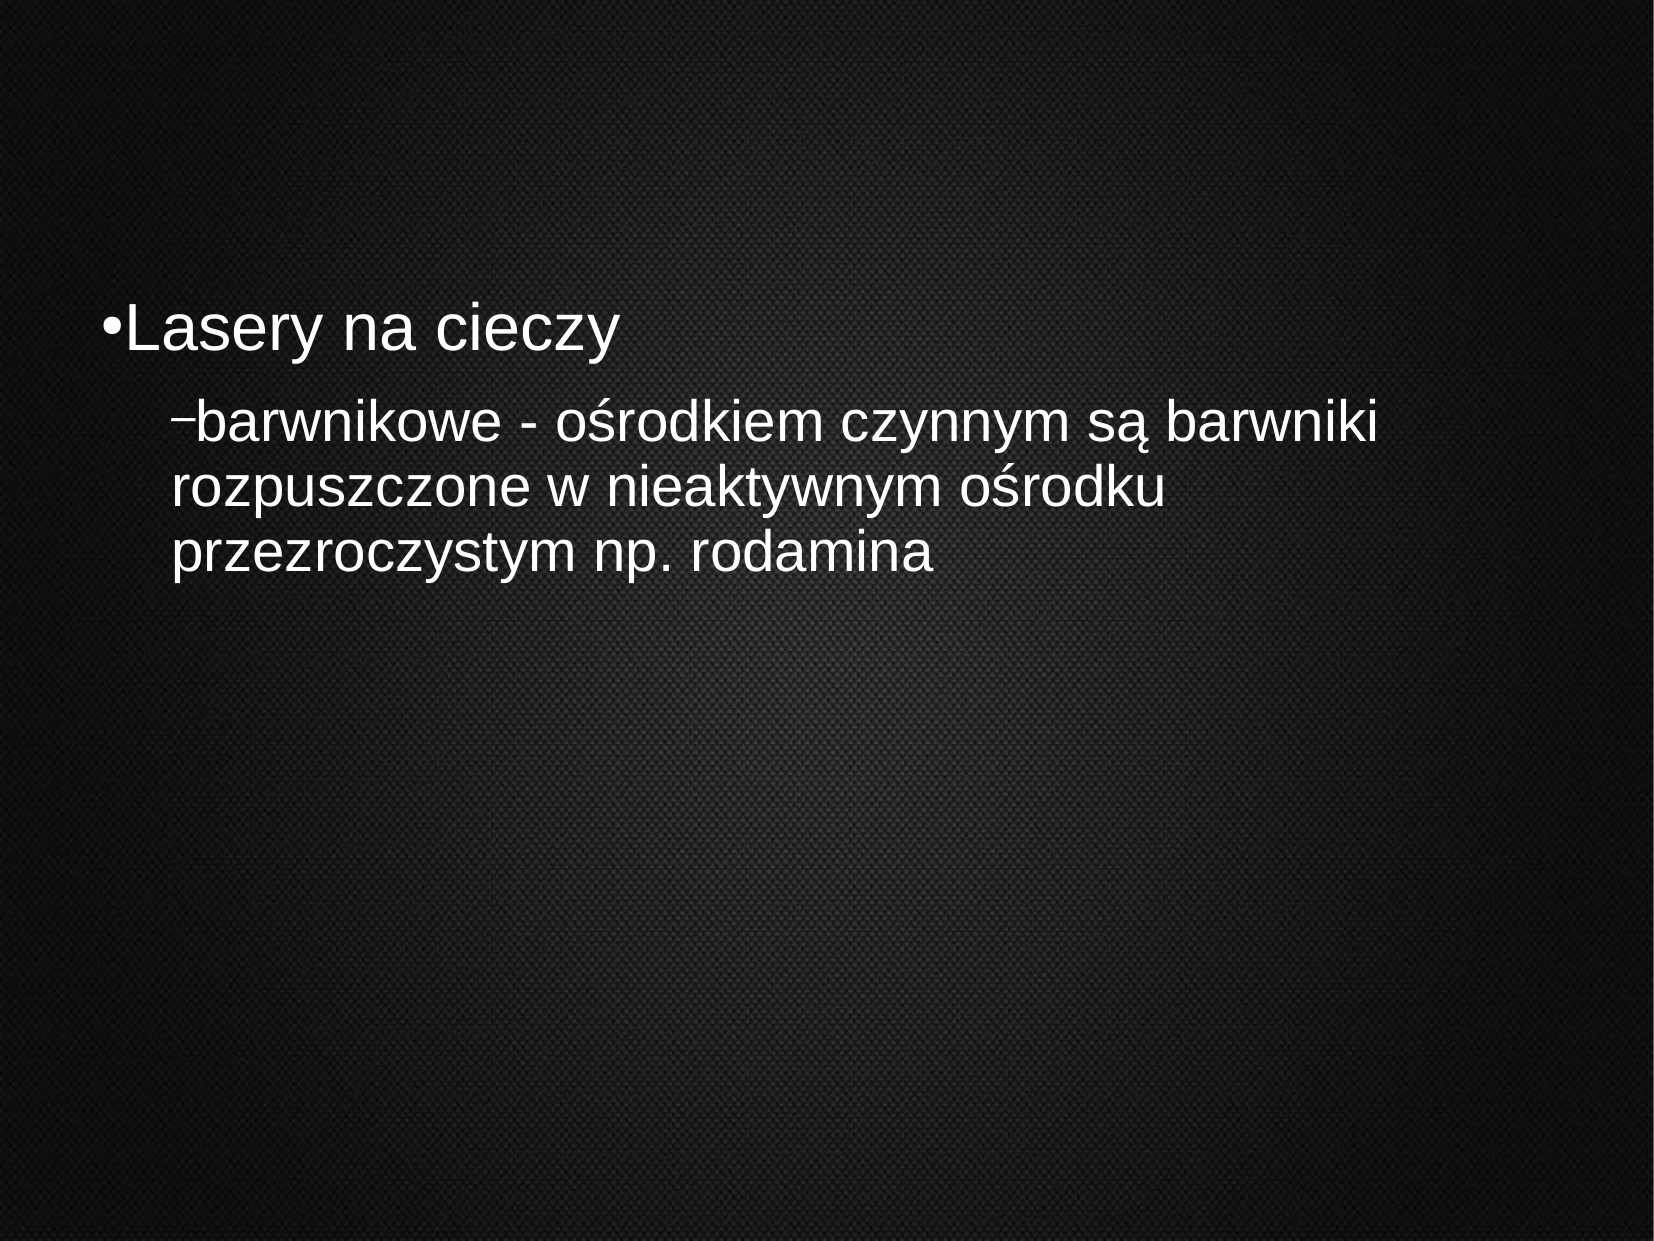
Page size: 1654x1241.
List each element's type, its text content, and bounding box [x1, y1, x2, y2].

picture [0, 0, 1654, 1241]
list Lasery na cieczy barwnikowe - ośrodkiem czynnym są barwniki rozpuszczone w nieaktywnym ośrodku przezroczystym np. rodamina [82, 290, 1571, 1010]
